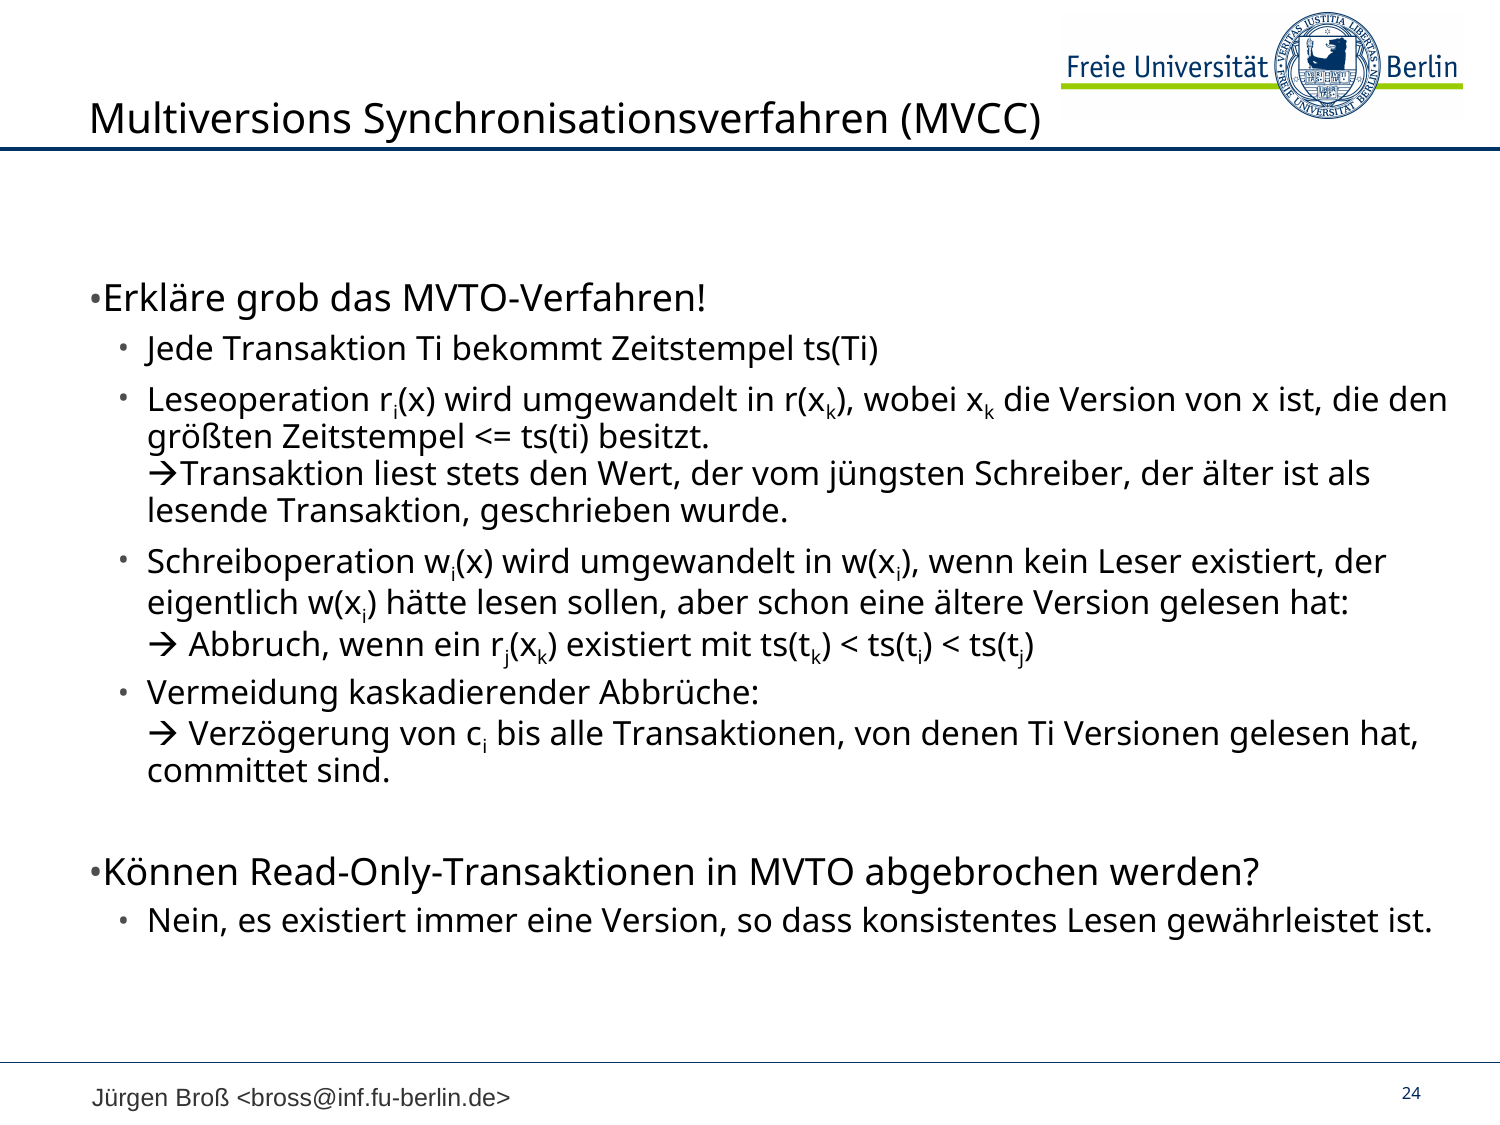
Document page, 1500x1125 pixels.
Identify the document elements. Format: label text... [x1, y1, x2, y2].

list Erkläre grob das MVTO-Verfahren! Jede Transaktion Ti bekommt Zeitstempel ts(Ti) Leseoperation ri(x) wird umgewandelt in r(xk), wobei xk die Version von x ist, die den größten Zeitstempel <= ts(ti) besitzt. Transaktion liest stets den Wert, der vom jüngsten Schreiber, der älter ist als lesende Transaktion, geschrieben wurde. Schreiboperation wi(x) wird umgewandelt in w(xi), wenn kein Leser existiert, der eigentlich w(xi) hätte lesen sollen, aber schon eine ältere Version gelesen hat:  Abbruch, wenn ein rj(xk) existiert mit ts(tk) < ts(ti) < ts(tj) Vermeidung kaskadierender Abbrüche:  Verzögerung von ci bis alle Transaktionen, von denen Ti Versionen gelesen hat, committet sind. Können Read-Only-Transaktionen in MVTO abgebrochen werden? Nein, es existiert immer eine Version, so dass konsistentes Lesen gewährleistet ist. [88, 278, 1459, 1037]
picture [1061, 12, 1463, 119]
title Multiversions Synchronisationsverfahren (MVCC) [88, 87, 1275, 143]
